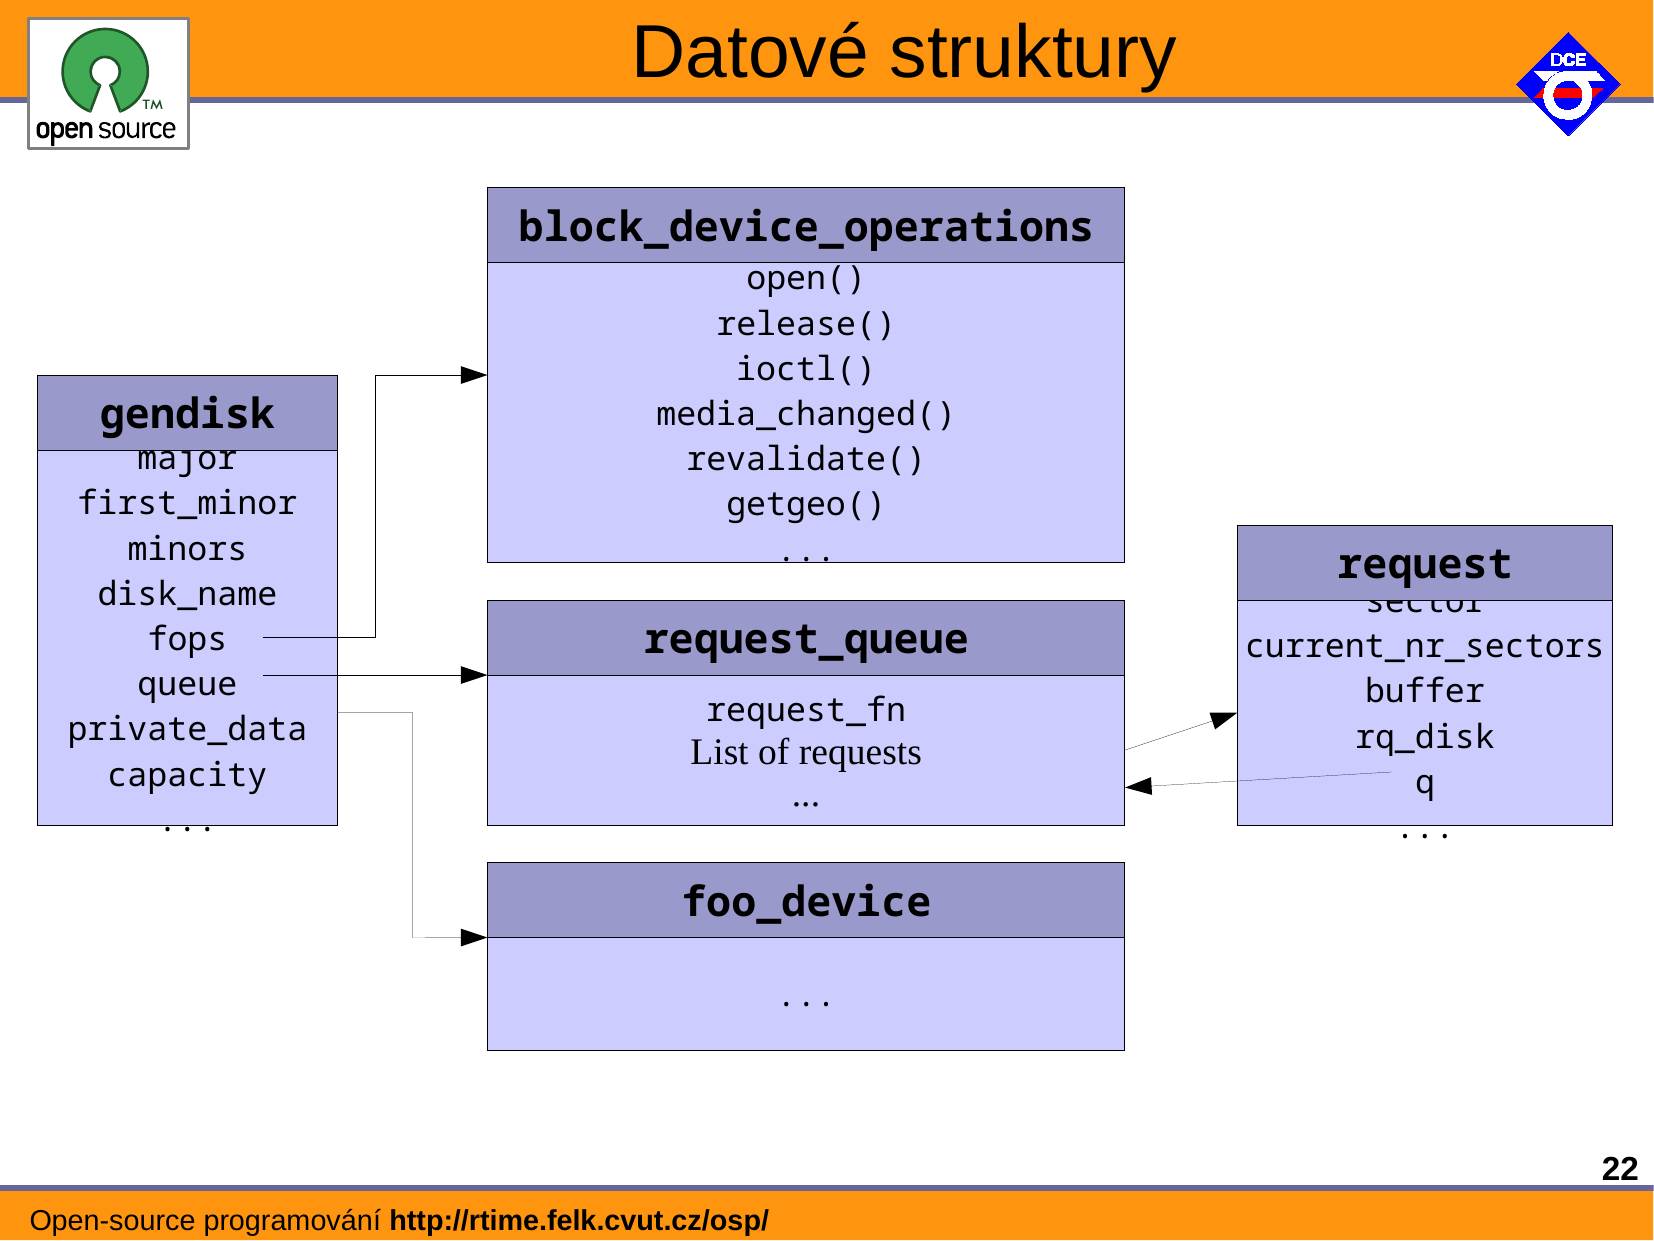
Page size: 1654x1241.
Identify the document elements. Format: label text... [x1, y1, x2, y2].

text_box block_device_operations [487, 187, 1125, 263]
text_box request [1237, 525, 1613, 601]
text_box sector current_nr_sectors buffer rq_disk q ... [1237, 601, 1613, 826]
text_box major first_minor minors disk_name fops queue private_data capacity ... [37, 451, 338, 826]
title Datové struktury [178, 4, 1631, 98]
text_box ... [487, 938, 1125, 1051]
text_box gendisk [37, 375, 338, 451]
text_box foo_device [487, 862, 1125, 938]
text_box request_queue [487, 600, 1125, 676]
text_box open() release() ioctl() media_changed() revalidate() getgeo() ... [487, 263, 1125, 563]
text_box request_fn List of requests ... [487, 676, 1125, 826]
